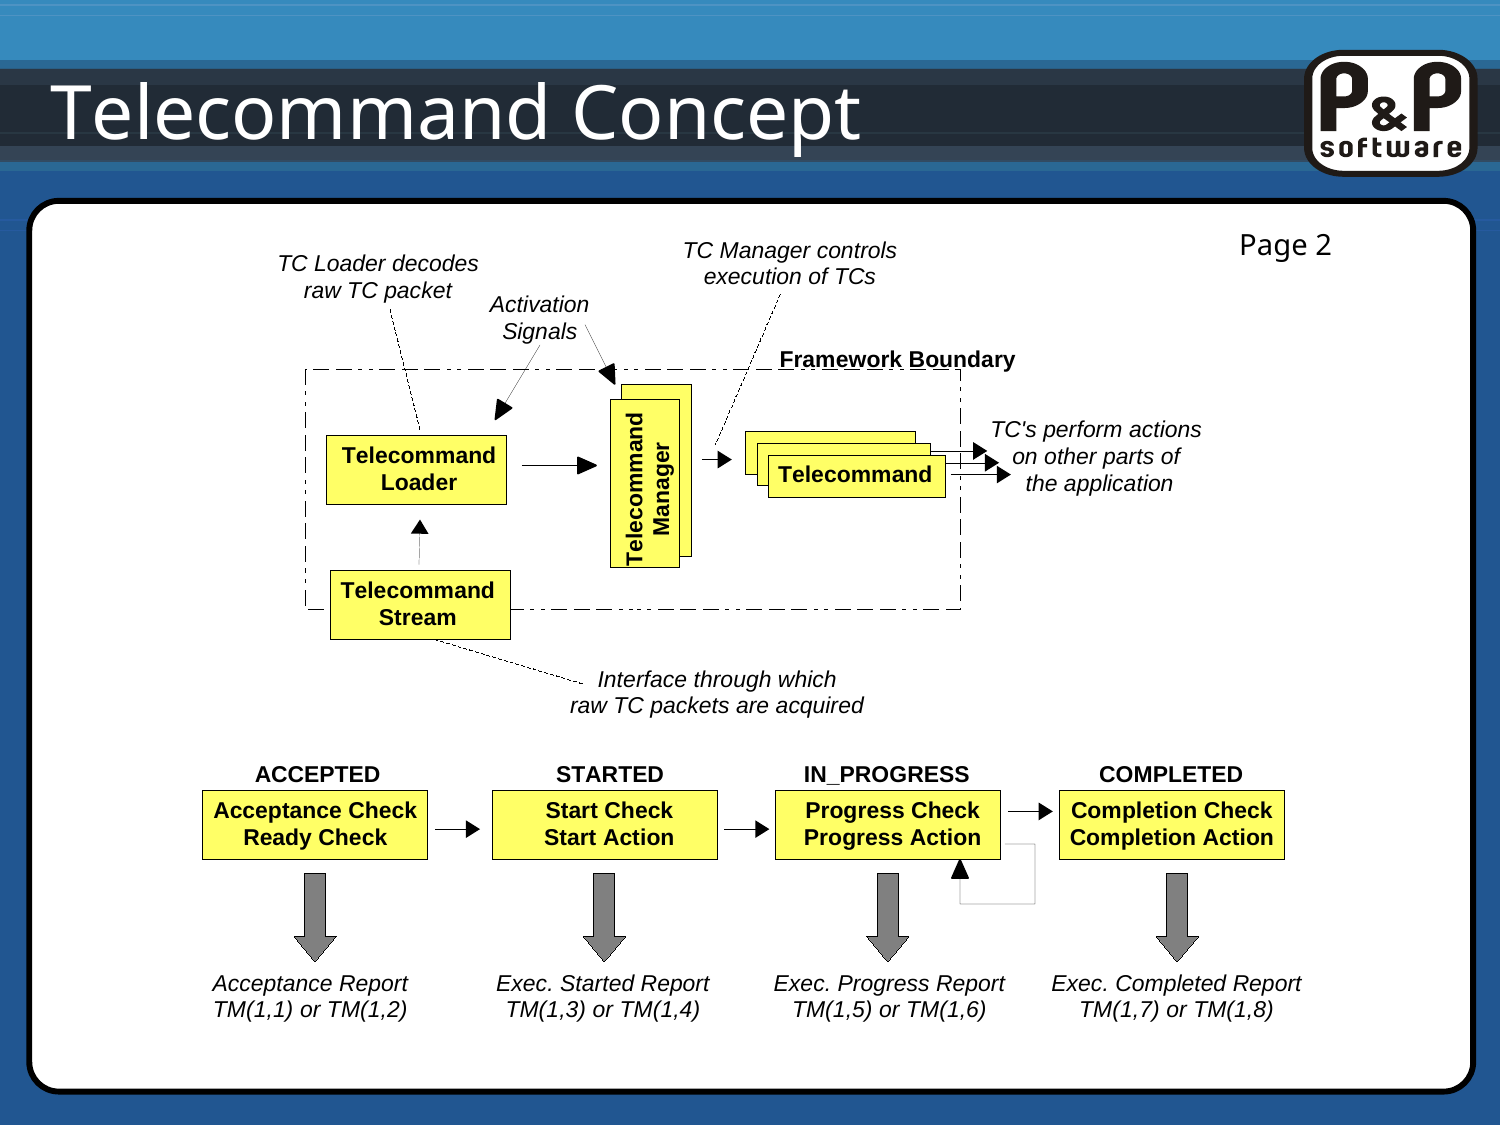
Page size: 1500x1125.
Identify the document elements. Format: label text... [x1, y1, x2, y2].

text_box [380, 790, 428, 860]
text_box TC Loader decodes raw TC packet [277, 249, 481, 314]
text_box Acceptance Check Ready Check [213, 796, 417, 860]
text_box COMPLETED [1099, 760, 1244, 796]
text_box [970, 790, 1001, 860]
text_box Interface through which raw TC packets are acquired [570, 665, 865, 730]
text_box [664, 790, 718, 860]
text_box [745, 431, 946, 498]
text_box [775, 790, 803, 860]
text_box TC Manager controls execution of TCs [682, 236, 898, 301]
text_box Telecommand Manager [620, 399, 688, 567]
text_box [294, 873, 337, 962]
text_box [492, 790, 555, 860]
text_box [1059, 790, 1099, 860]
text_box Framework Boundary [779, 345, 1016, 382]
text_box [583, 873, 626, 962]
text_box [326, 435, 507, 505]
text_box IN_PROGRESS [803, 760, 970, 796]
text_box Exec. Completed Report TM(1,7) or TM(1,8) [1051, 969, 1302, 1034]
text_box Progress Check Progress Action [803, 796, 981, 860]
text_box Completion Check Completion Action [1069, 796, 1274, 860]
text_box Exec. Started Report TM(1,3) or TM(1,4) [496, 969, 711, 1034]
text_box Start Check Start Action [544, 796, 674, 860]
text_box [621, 384, 692, 557]
text_box [330, 570, 511, 640]
text_box Telecommand [778, 461, 933, 505]
text_box ACCEPTED [254, 760, 380, 796]
text_box Activation Signals [489, 290, 600, 356]
title Telecommand Concept [50, 16, 1091, 204]
text_box [1156, 873, 1199, 962]
text_box [202, 790, 254, 860]
text_box [866, 873, 909, 962]
text_box Acceptance Report TM(1,1) or TM(1,2) [212, 969, 416, 1034]
text_box STARTED [555, 760, 664, 796]
text_box [1244, 790, 1285, 860]
text_box TC's perform actions on other parts of the application [990, 415, 1216, 509]
text_box Telecommand Stream [340, 576, 496, 640]
text_box [610, 399, 680, 568]
text_box Exec. Progress Report TM(1,5) or TM(1,6) [773, 969, 1006, 1034]
picture [0, 0, 1500, 239]
text_box Telecommand Loader [341, 441, 497, 505]
